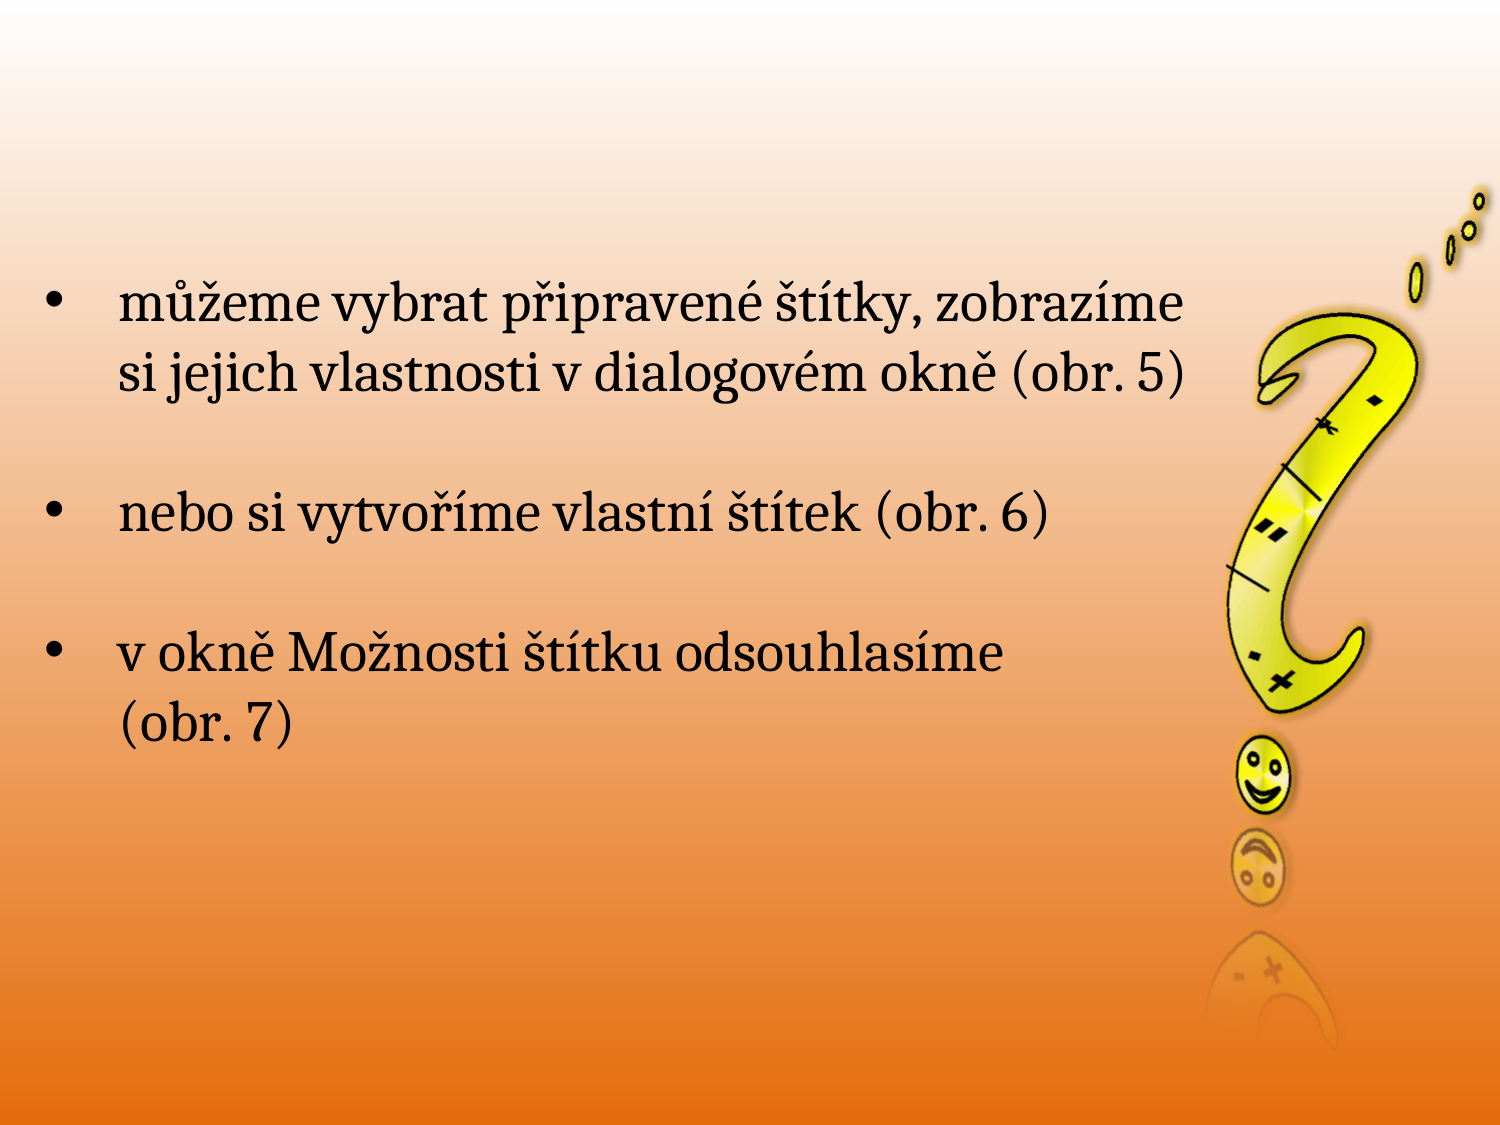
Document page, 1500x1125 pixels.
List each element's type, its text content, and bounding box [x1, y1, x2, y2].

picture [1171, 160, 1500, 1125]
text_box můžeme vybrat připravené štítky, zobrazíme si jejich vlastnosti v dialogovém okně (obr. 5) nebo si vytvoříme vlastní štítek (obr. 6) v okně Možnosti štítku odsouhlasíme (obr. 7) [0, 255, 1235, 761]
